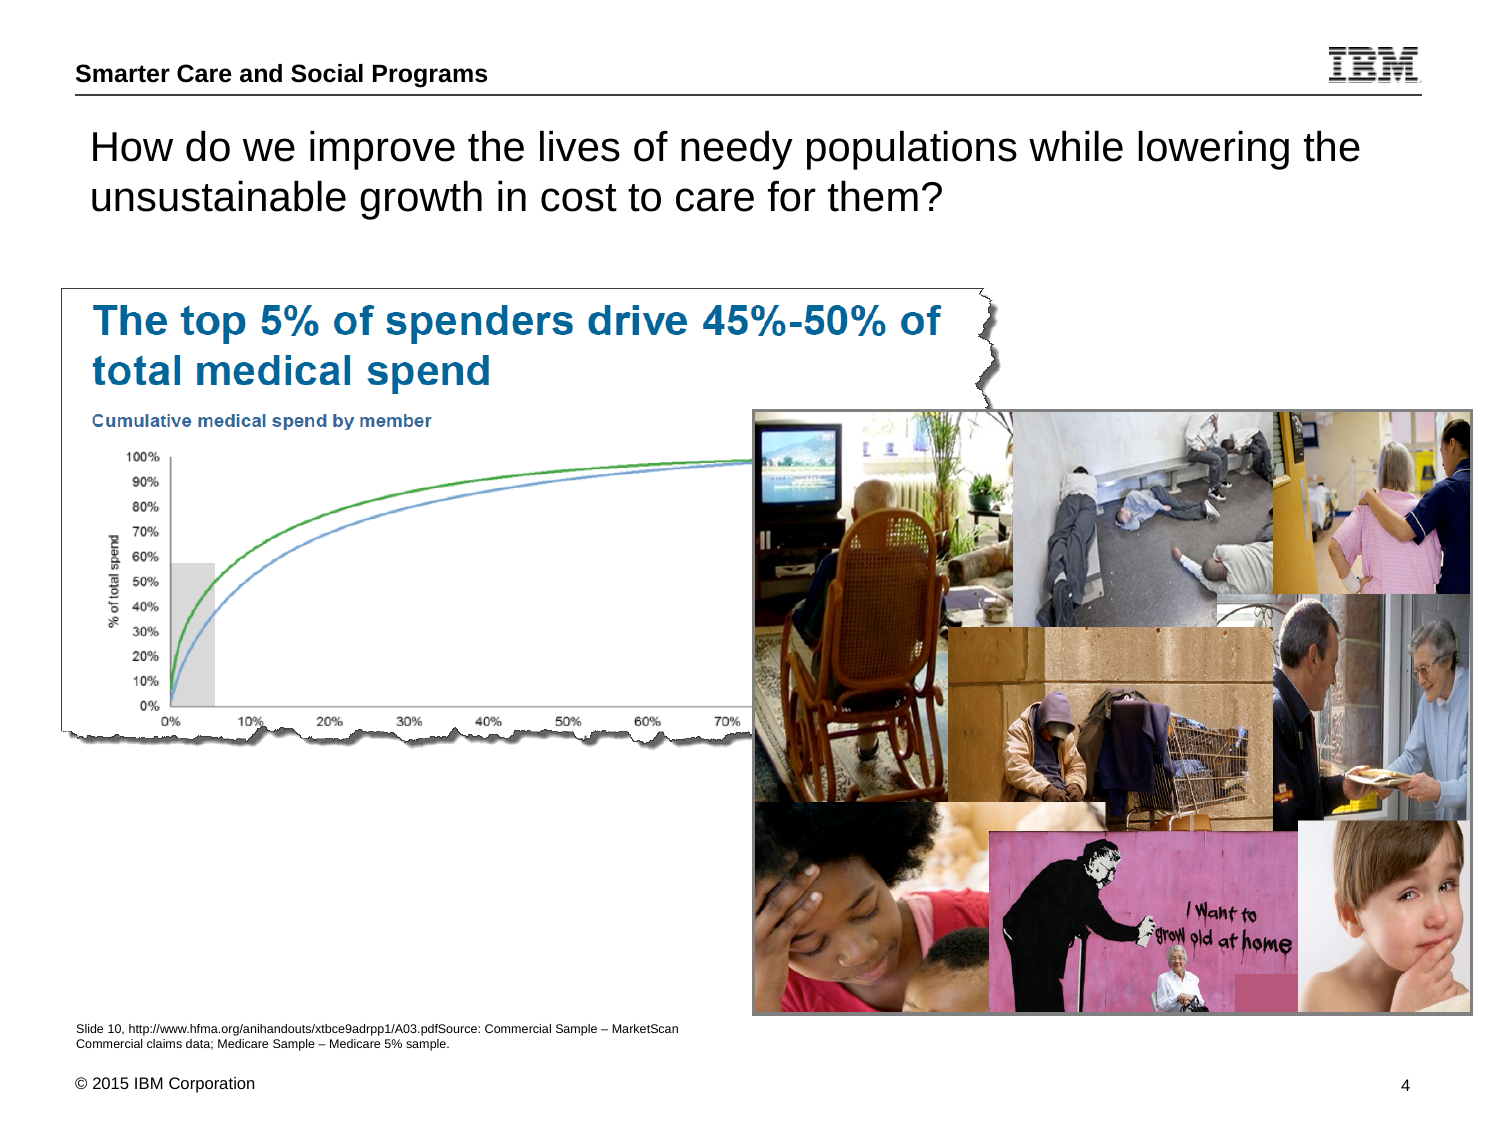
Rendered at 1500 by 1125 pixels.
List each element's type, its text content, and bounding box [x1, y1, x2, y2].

title How do we improve the lives of needy populations while lowering the unsustainable growth in cost to care for them? [75, 112, 1421, 218]
text_box Slide 10, http://www.hfma.org/anihandouts/xtbce9adrpp1/A03.pdfSource: Commercial Sample – MarketScan Commercial claims data; Medicare Sample – Medicare 5% sample. [61, 998, 728, 1074]
picture [61, 288, 1016, 764]
picture [754, 411, 1471, 1013]
